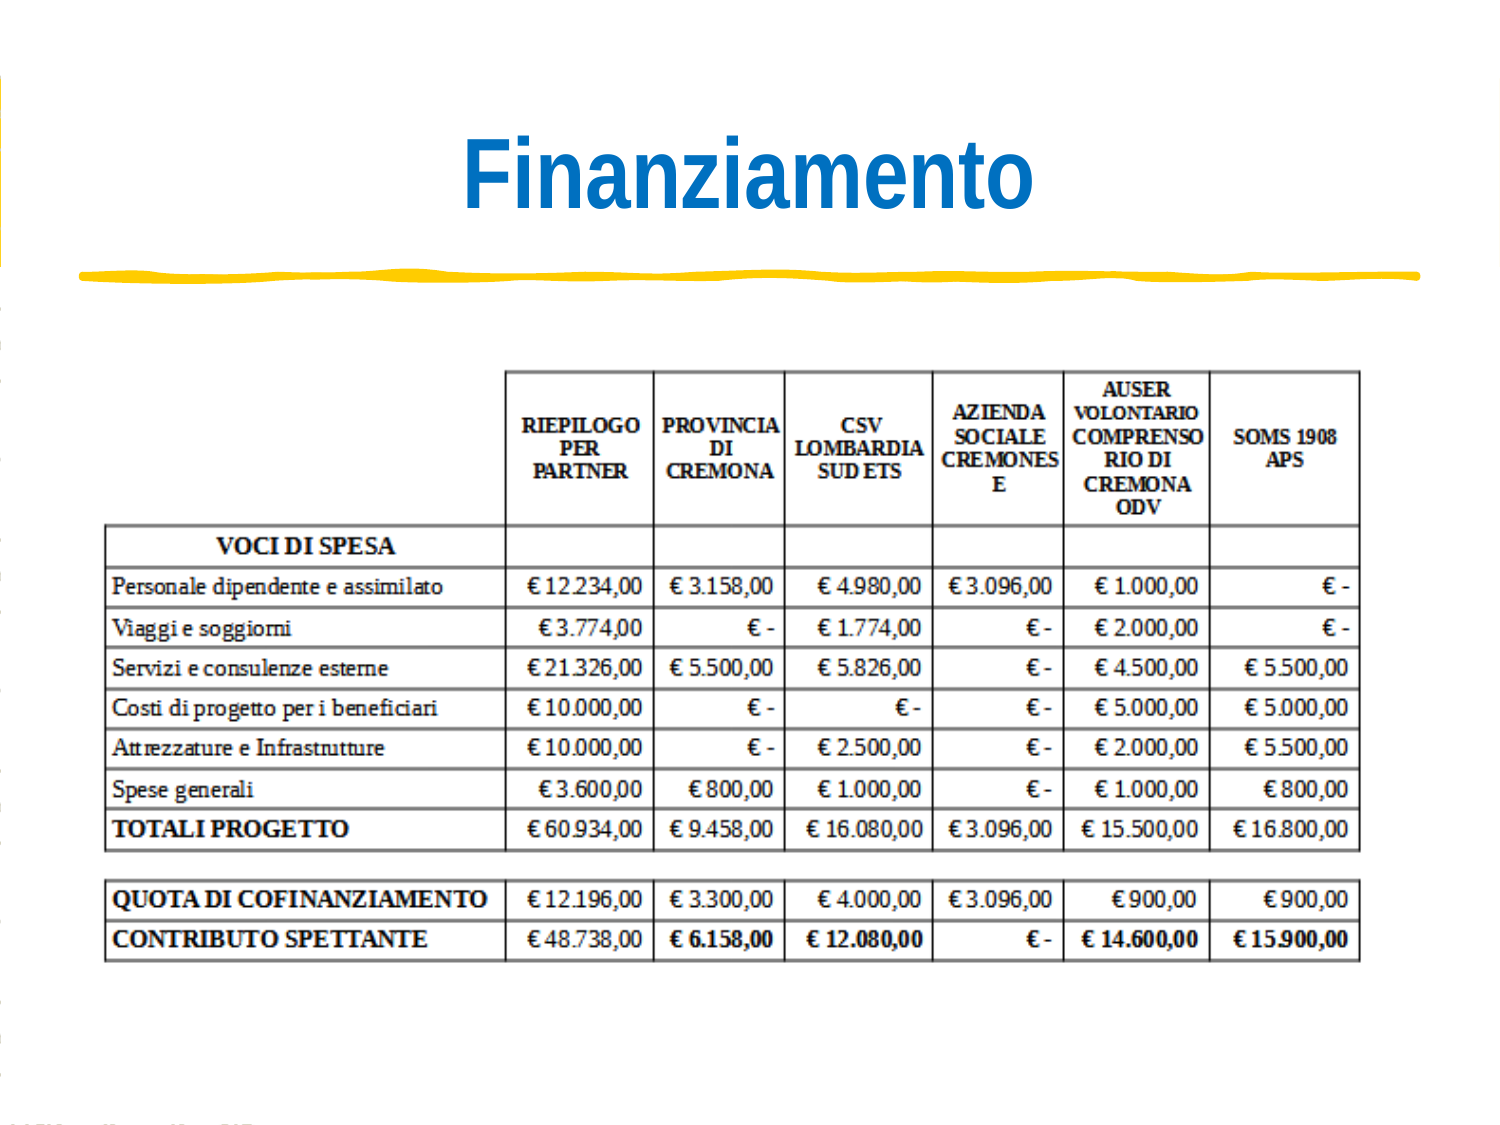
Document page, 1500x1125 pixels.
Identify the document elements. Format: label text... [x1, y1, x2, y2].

text_box [0, 0, 1500, 1125]
title Finanziamento [103, 59, 1397, 277]
picture [82, 363, 1380, 980]
